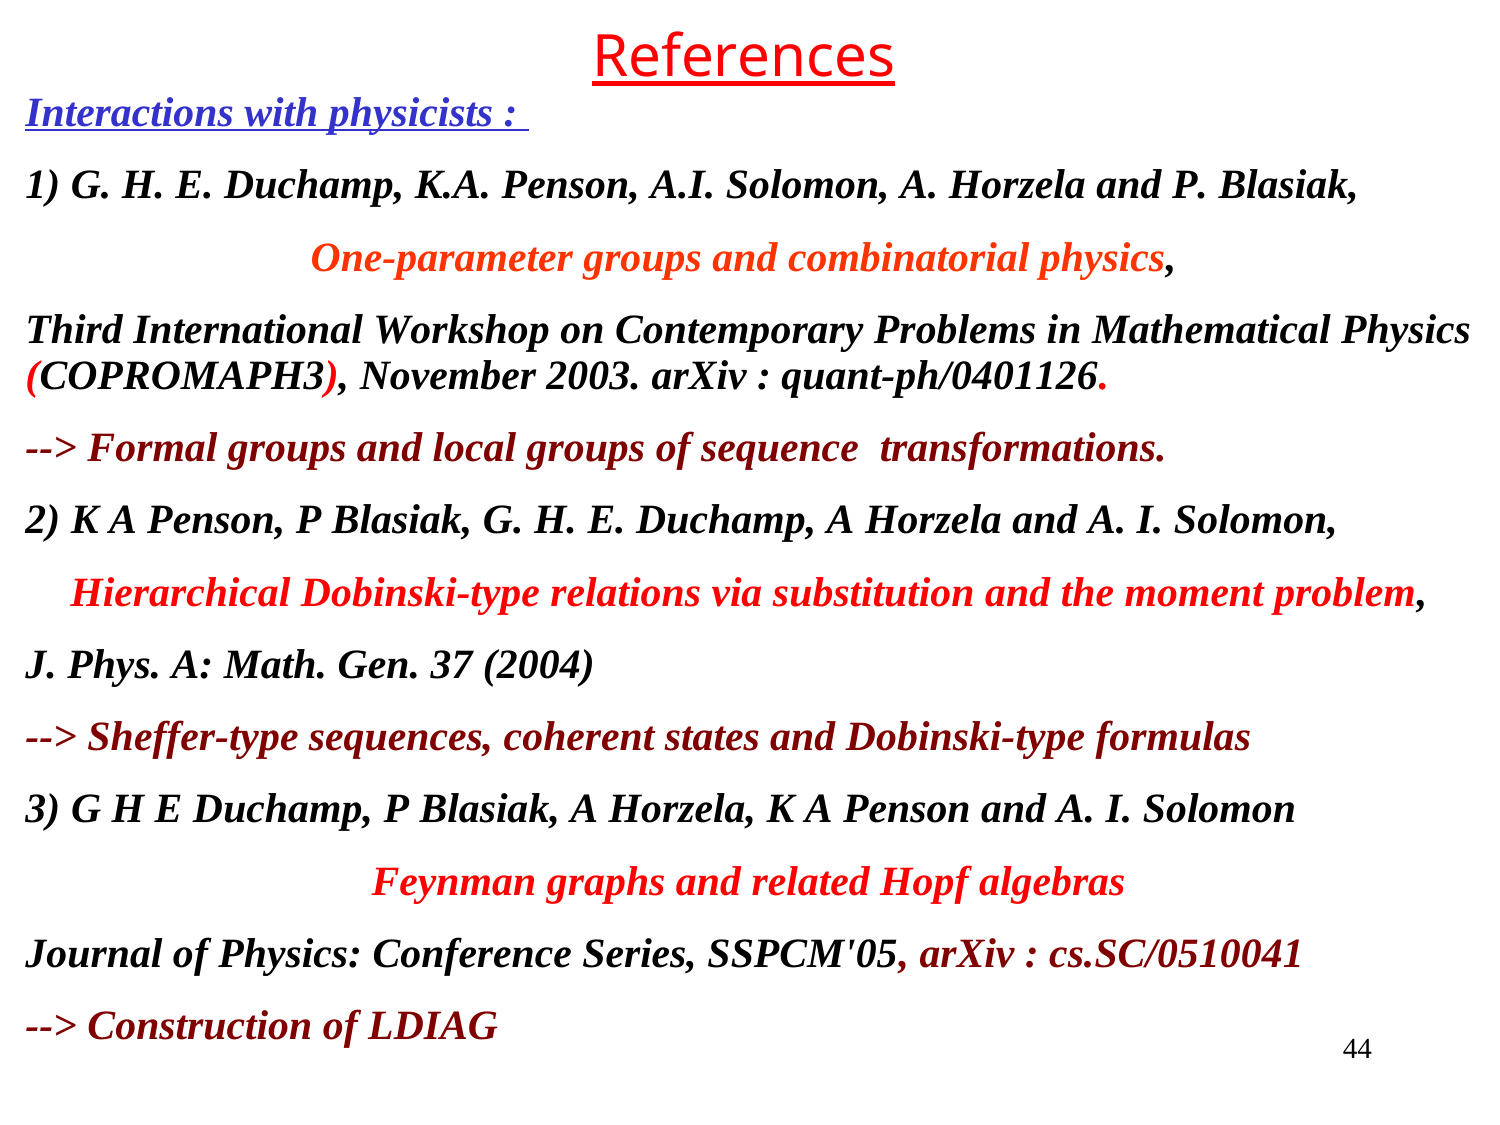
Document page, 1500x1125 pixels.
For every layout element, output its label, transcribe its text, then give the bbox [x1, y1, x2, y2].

text_box Interactions with physicists : 1) G. H. E. Duchamp, K.A. Penson, A.I. Solomon, A. Horzela and P. Blasiak, One-parameter groups and combinatorial physics, Third International Workshop on Contemporary Problems in Mathematical Physics (COPROMAPH3), November 2003. arXiv : quant-ph/0401126. --> Formal groups and local groups of sequence transformations. 2) K A Penson, P Blasiak, G. H. E. Duchamp, A Horzela and A. I. Solomon, Hierarchical Dobinski-type relations via substitution and the moment problem, J. Phys. A: Math. Gen. 37 (2004) --> Sheffer-type sequences, coherent states and Dobinski-type formulas 3) G H E Duchamp, P Blasiak, A Horzela, K A Penson and A. I. Solomon Feynman graphs and related Hopf algebras Journal of Physics: Conference Series, SSPCM'05, arXiv : cs.SC/0510041 --> Construction of LDIAG [10, 82, 1487, 1064]
text_box References [50, 6, 1453, 82]
